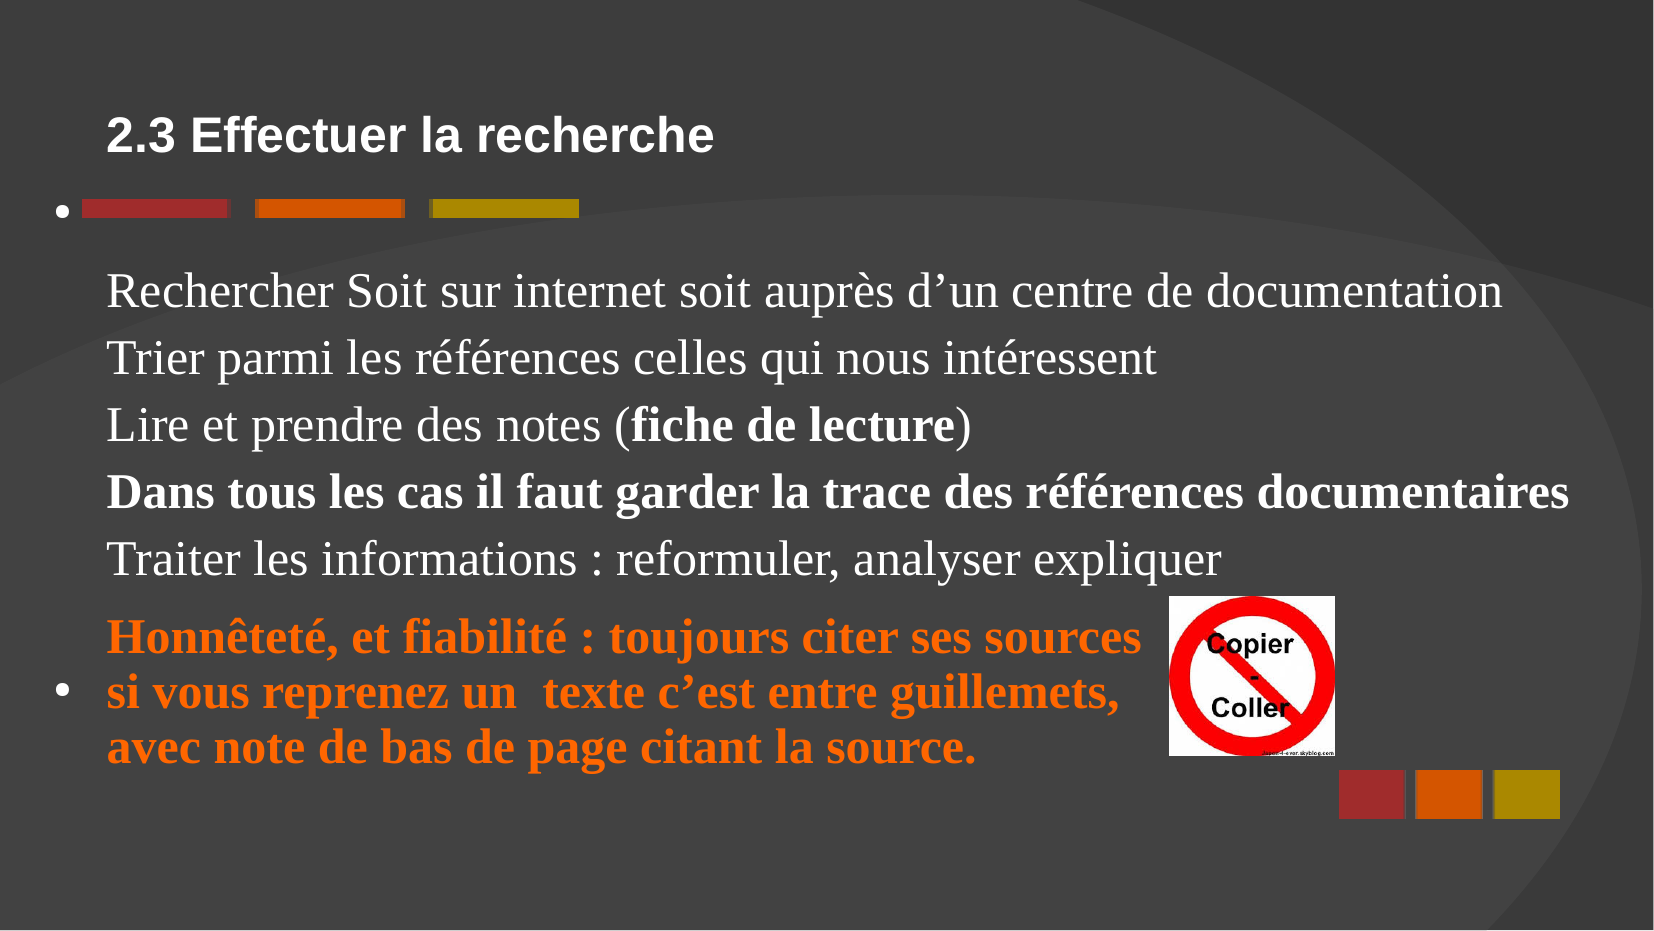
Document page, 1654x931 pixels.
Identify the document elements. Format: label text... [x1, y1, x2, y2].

list 2.3 Effectuer la recherche Rechercher Soit sur internet soit auprès d’un centre de documentation Trier parmi les références celles qui nous intéressent Lire et prendre des notes (fiche de lecture) Dans tous les cas il faut garder la trace des références documentaires Traiter les informations : reformuler, analyser expliquer Honnêteté, et fiabilité : toujours citer ses sources si vous reprenez un texte c’est entre guillemets, avec note de bas de page citant la source. [23, 59, 1583, 878]
picture [1169, 596, 1335, 756]
